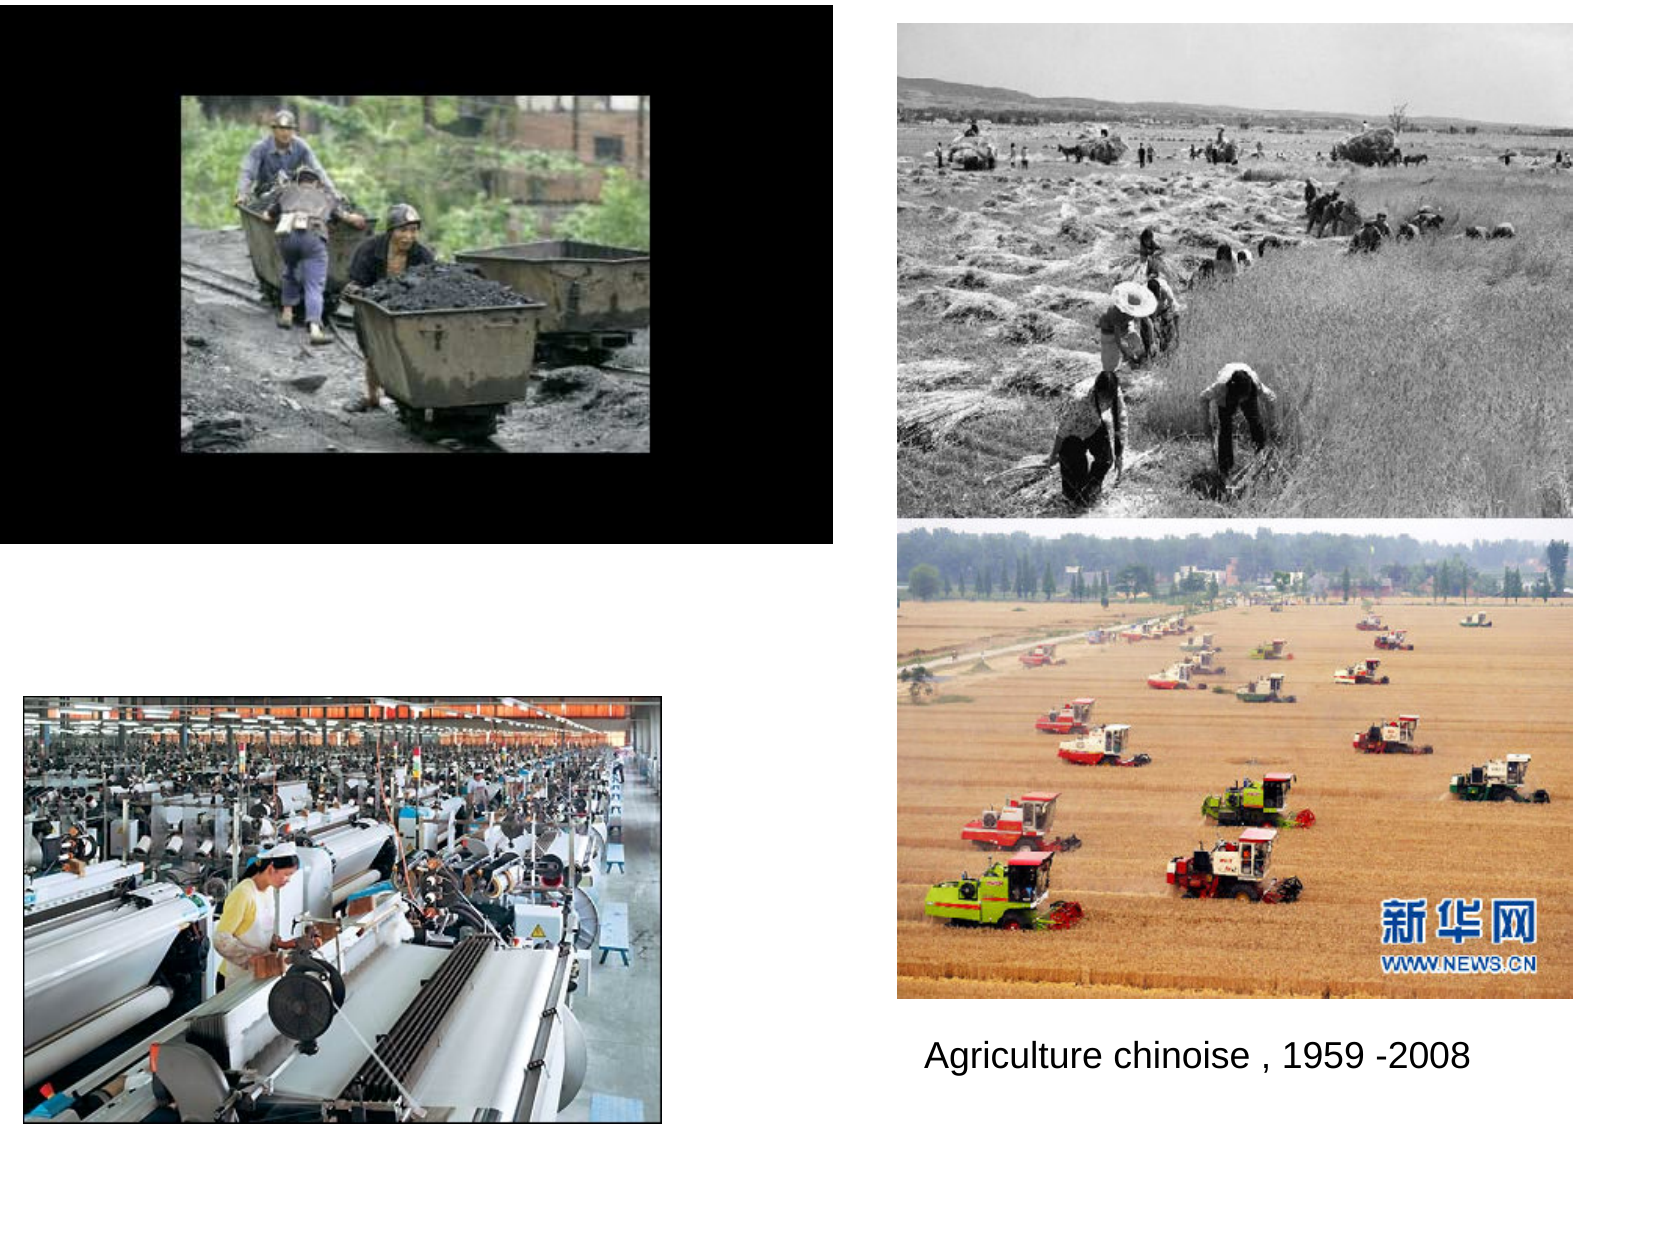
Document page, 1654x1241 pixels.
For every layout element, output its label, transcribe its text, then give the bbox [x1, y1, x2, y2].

text_box Agriculture chinoise , 1959 -2008 [909, 1027, 1583, 1085]
picture [0, 5, 833, 544]
picture [23, 696, 662, 1124]
picture [897, 23, 1573, 999]
